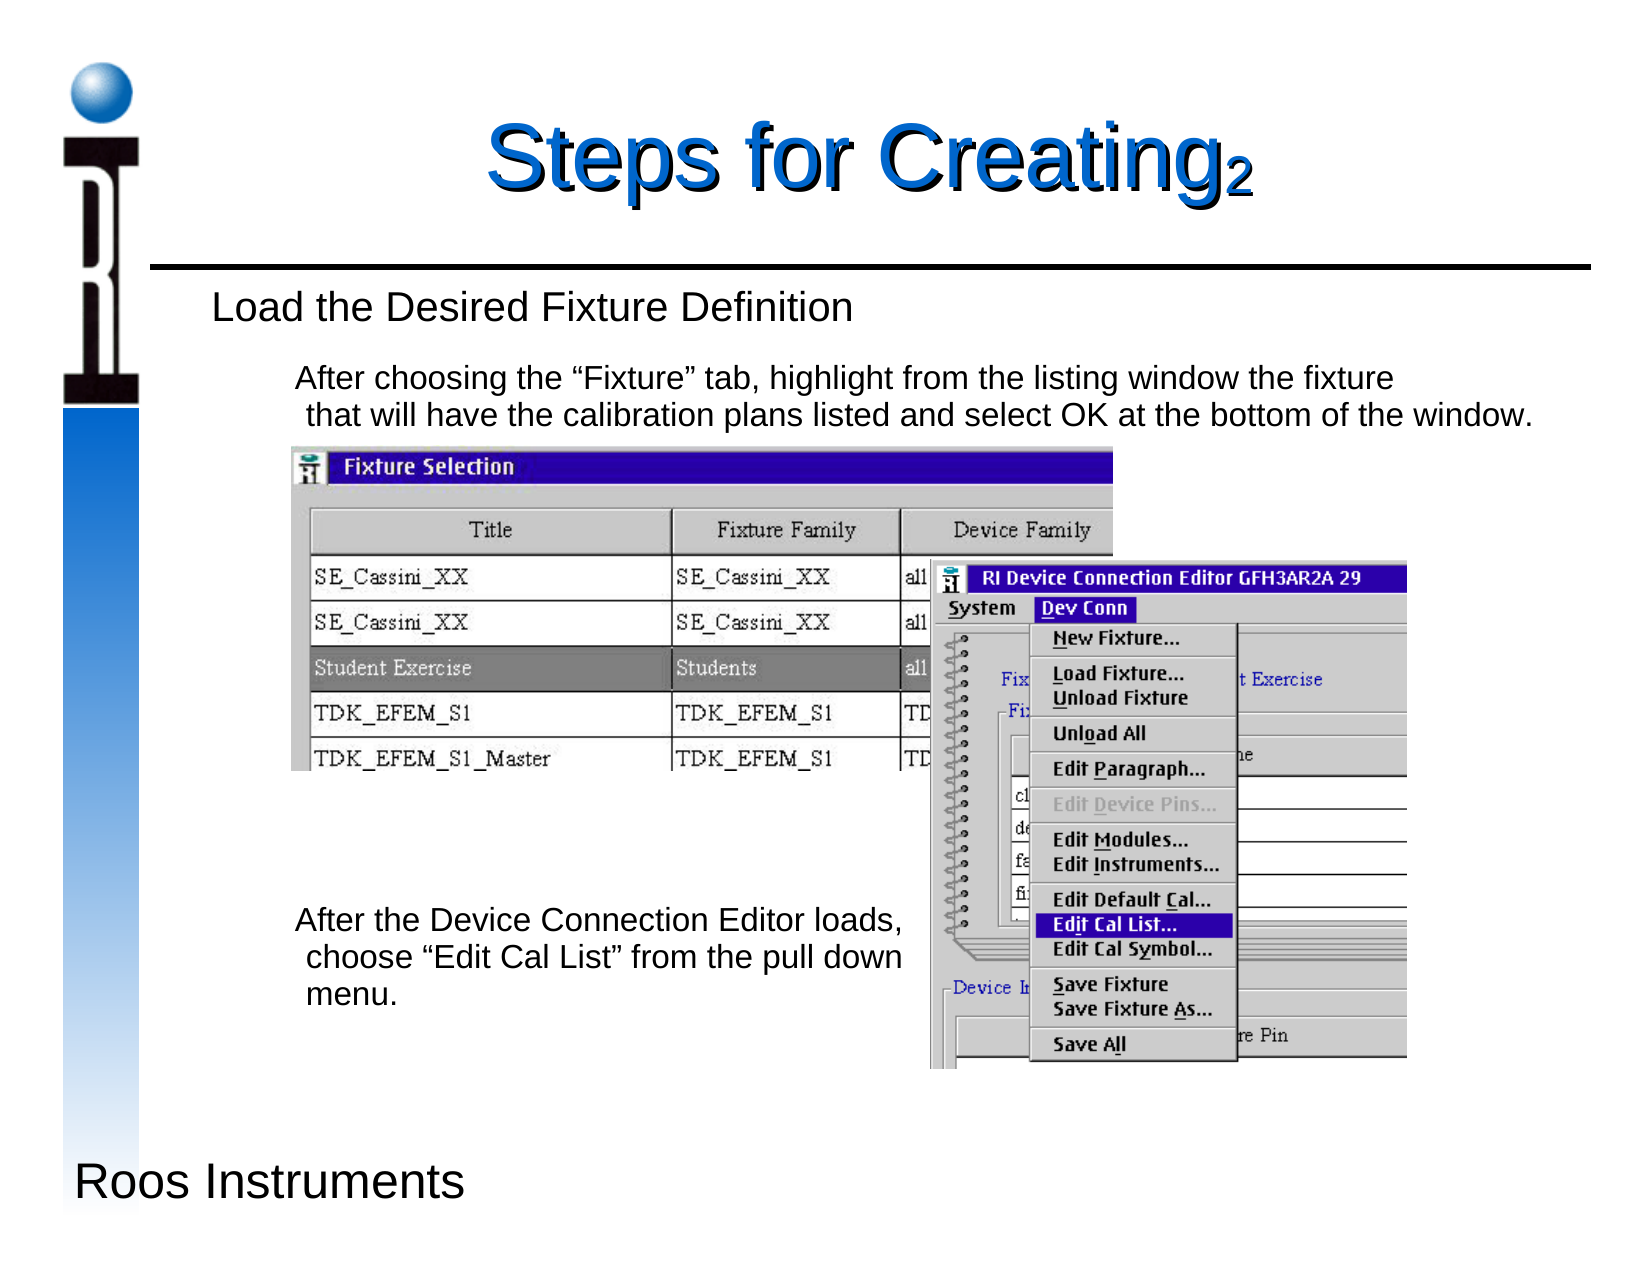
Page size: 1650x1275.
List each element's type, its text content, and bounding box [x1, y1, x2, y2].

picture [291, 445, 1407, 1069]
title Steps for Creating2 [147, 59, 1591, 253]
picture [59, 59, 144, 411]
list Load the Desired Fixture Definition After choosing the “Fixture” tab, highlight from the listing window the fixture that will have the calibration plans listed and select OK at the bottom of the window. After the Device Connection Editor loads, choose “Edit Cal List” from the pull down menu. [193, 283, 1563, 1151]
